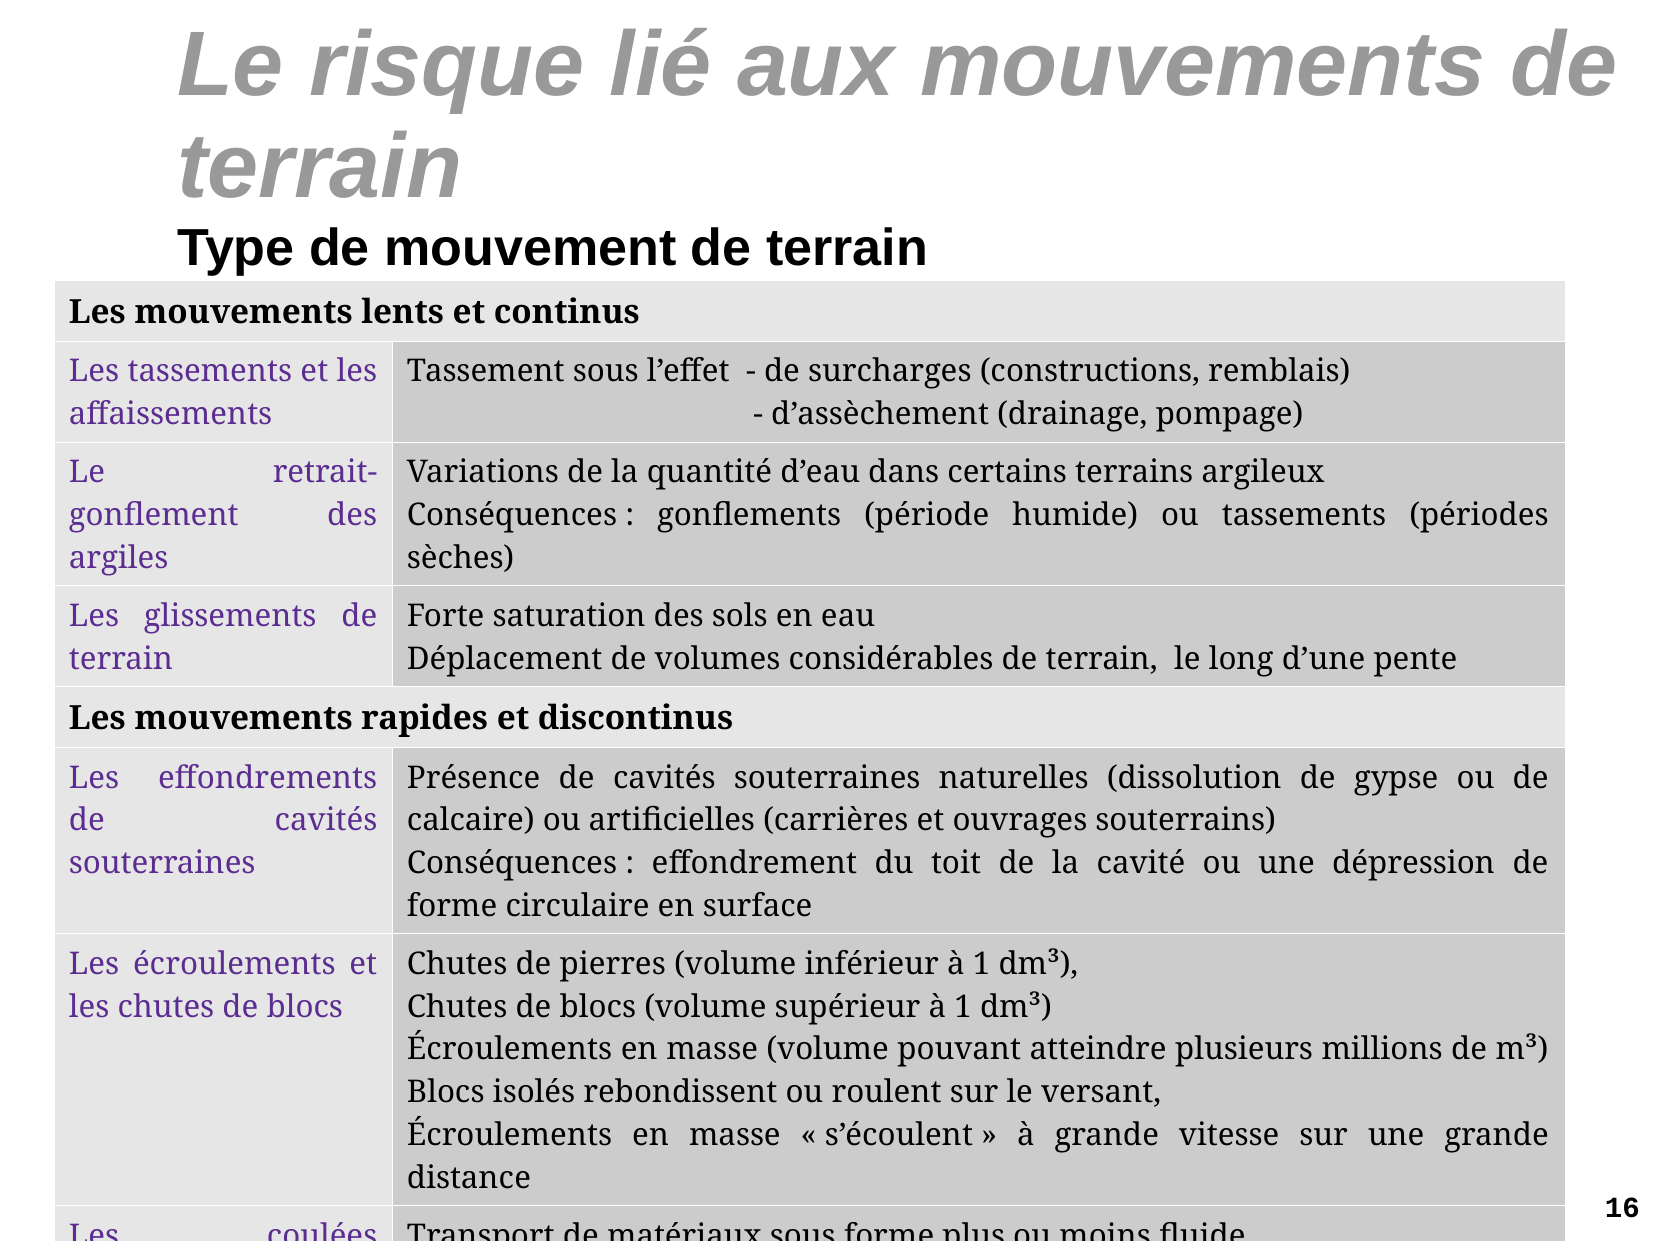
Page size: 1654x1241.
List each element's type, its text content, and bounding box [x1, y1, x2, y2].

table_header Les mouvements lents et continus [55, 281, 1565, 341]
table_cell Les coulées boueuses et torrentielles [55, 1206, 392, 1241]
table_cell Le retrait-gonflement des argiles [55, 443, 392, 585]
table_cell Les mouvements rapides et discontinus [55, 687, 1565, 747]
table_cell Transport de matériaux sous forme plus ou moins fluide Coulées boueuses → sur des pentes, par dégénérescence de certains glissements avec afflux d’eau. Coulées torrentielles → dans le lit de torrents au moment des crues. [393, 1206, 1565, 1241]
table_cell Les glissements de terrain [55, 586, 392, 686]
list Type de mouvement de terrain [177, 218, 1595, 1028]
table_cell Les écroulements et les chutes de blocs [55, 934, 392, 1205]
table_cell Les tassements et les affaissements [55, 342, 392, 442]
table_cell Les effondrements de cavités souterraines [55, 748, 392, 933]
table_cell Forte saturation des sols en eau Déplacement de volumes considérables de terrain, le long d’une pente [393, 586, 1565, 686]
table_cell Présence de cavités souterraines naturelles (dissolution de gypse ou de calcaire) ou artificielles (carrières et ouvrages souterrains) Conséquences : effondrement du toit de la cavité ou une dépression de forme circulaire en surface [393, 748, 1565, 933]
table_cell Tassement sous l’effet - de surcharges (constructions, remblais) - d’assèchement (drainage, pompage) [393, 342, 1565, 442]
table_cell Chutes de pierres (volume inférieur à 1 dm³), Chutes de blocs (volume supérieur à 1 dm³) Écroulements en masse (volume pouvant atteindre plusieurs millions de m³) Blocs isolés rebondissent ou roulent sur le versant, Écroulements en masse « s’écoulent » à grande vitesse sur une grande distance [393, 934, 1565, 1205]
table_cell Variations de la quantité d’eau dans certains terrains argileux Conséquences : gonflements (période humide) ou tassements (périodes sèches) [393, 443, 1565, 585]
title Le risque lié aux mouvements de terrain [177, 12, 1625, 218]
